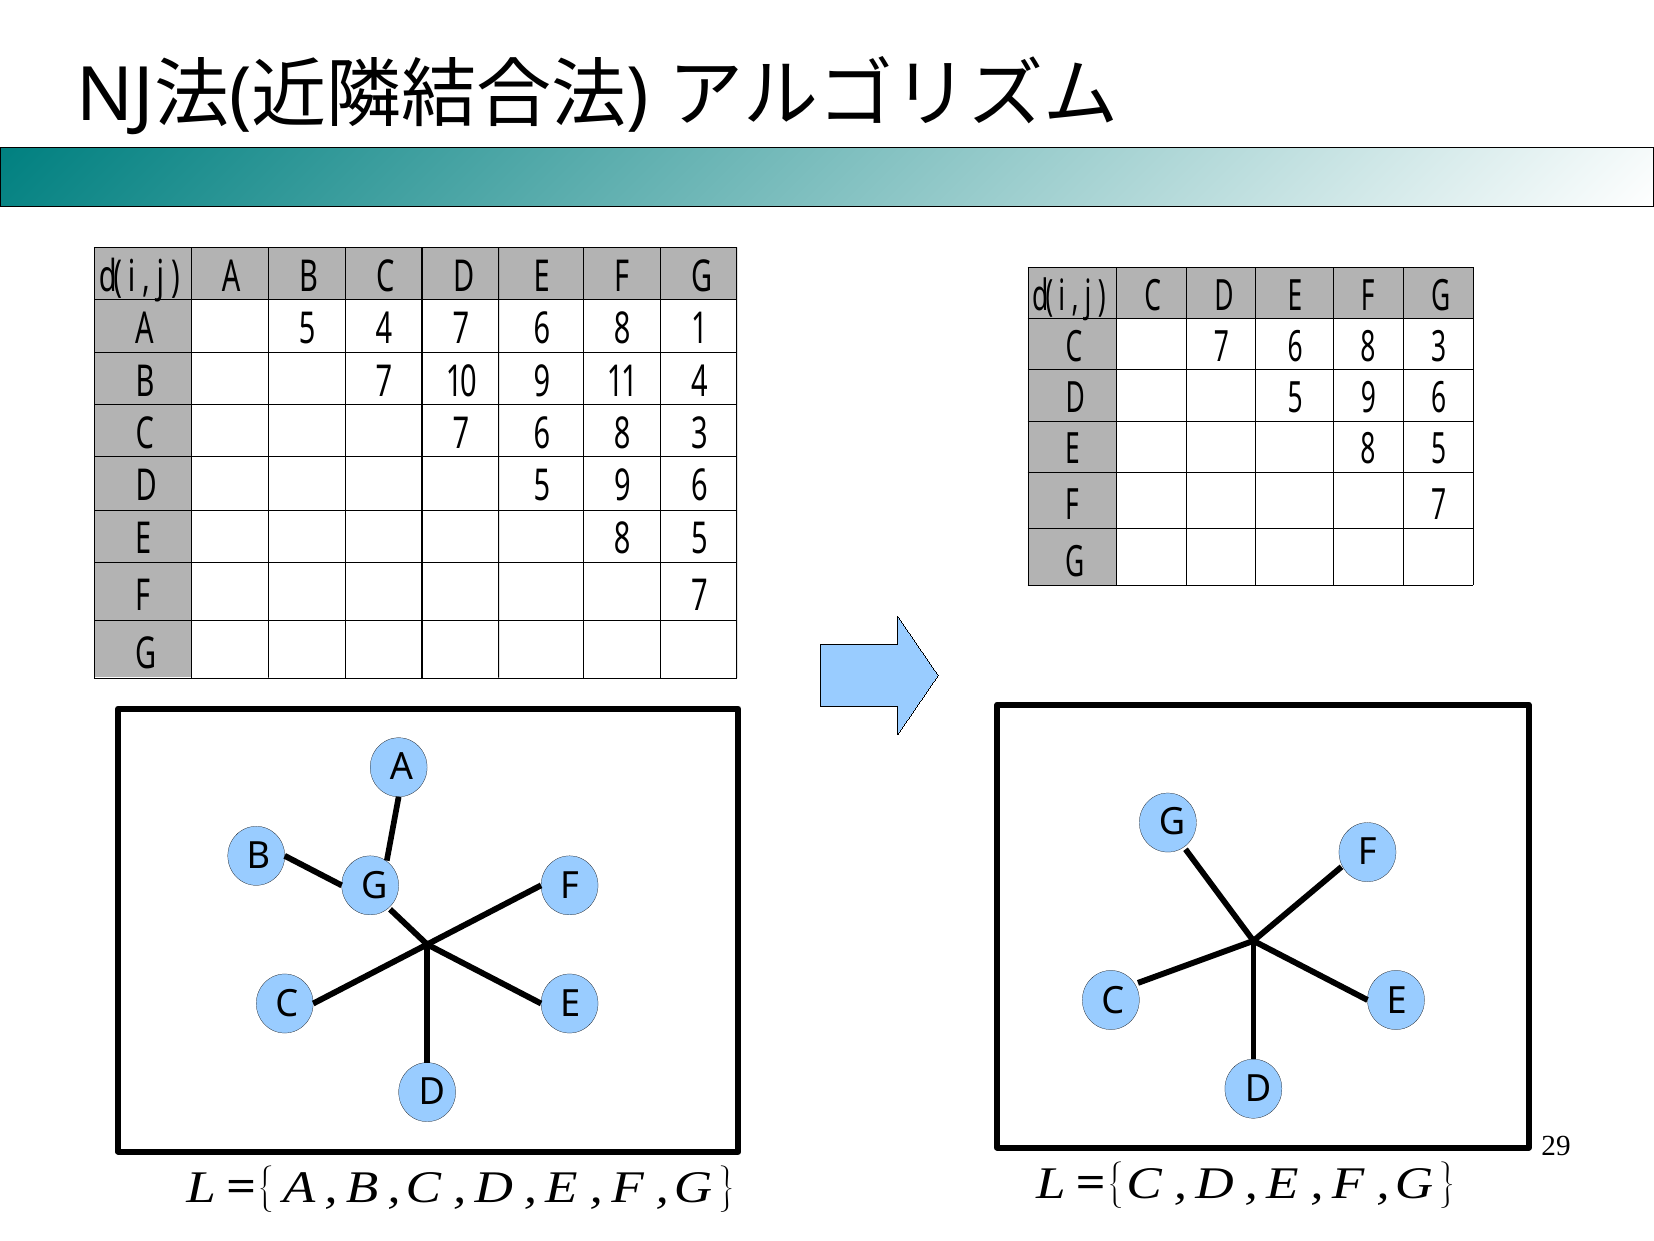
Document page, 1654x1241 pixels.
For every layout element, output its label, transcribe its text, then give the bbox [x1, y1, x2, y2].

chart [1000, 708, 1526, 1145]
text_box [820, 616, 939, 735]
title NJ法(近隣結合法) アルゴリズム [76, 29, 1565, 148]
chart [1026, 265, 1474, 587]
chart [171, 712, 735, 1149]
chart [997, 675, 1654, 1241]
chart [93, 245, 975, 1241]
